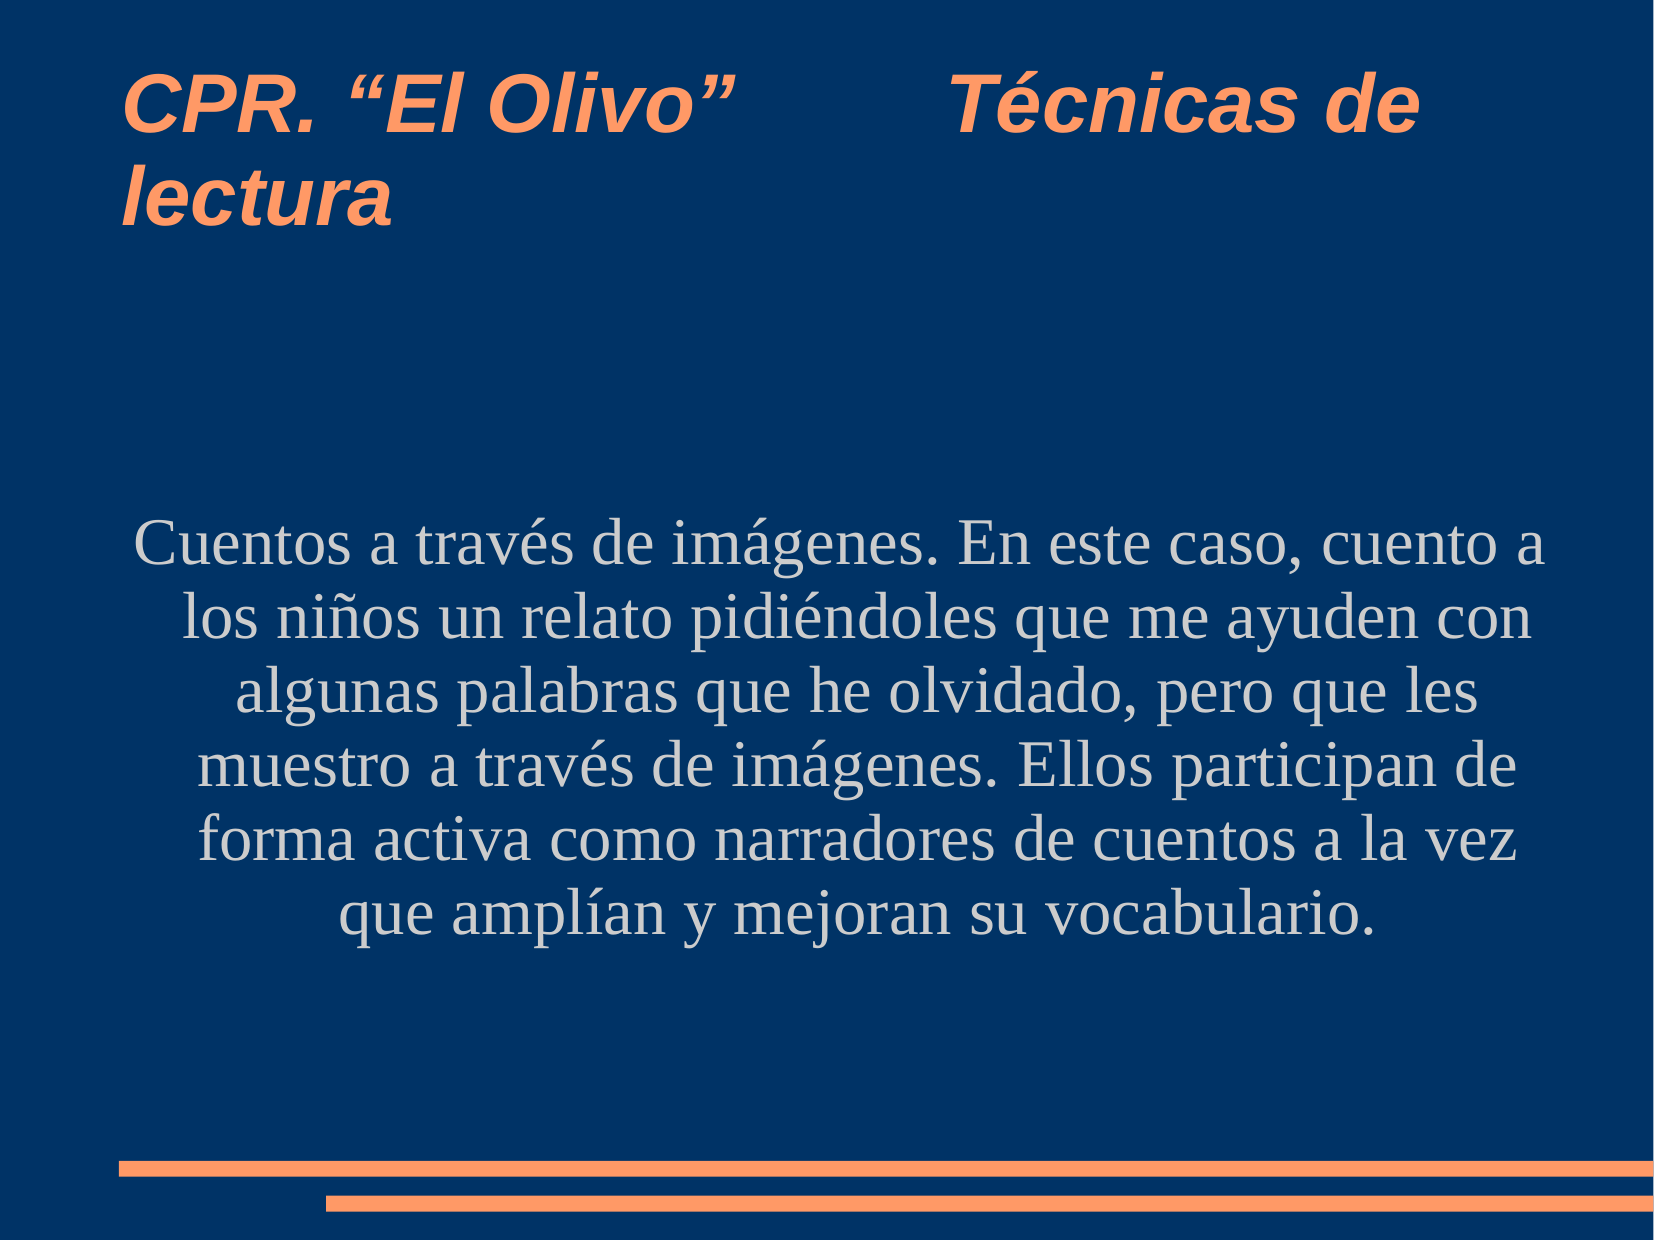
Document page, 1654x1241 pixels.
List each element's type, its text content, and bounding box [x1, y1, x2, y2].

title CPR. “El Olivo” Técnicas de lectura [121, 46, 1534, 254]
subtitle Cuentos a través de imágenes. En este caso, cuento a los niños un relato pidiéndoles que me ayuden con algunas palabras que he olvidado, pero que les muestro a través de imágenes. Ellos participan de forma activa como narradores de cuentos a la vez que amplían y mejoran su vocabulario. [121, 322, 1561, 1132]
